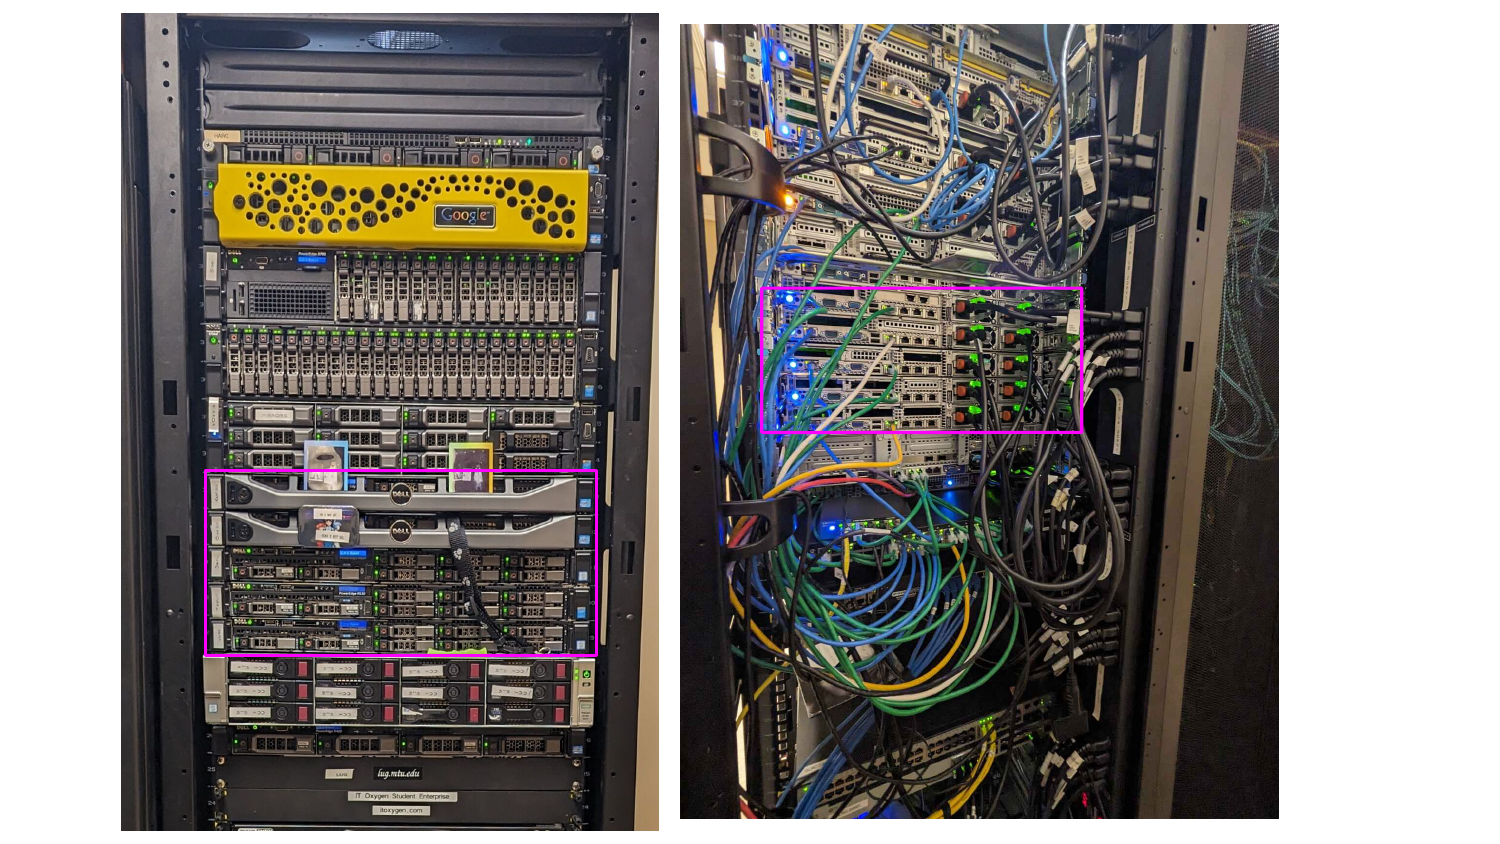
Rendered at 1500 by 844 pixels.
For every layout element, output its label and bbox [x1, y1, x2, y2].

picture [680, 24, 1279, 819]
picture [121, 13, 659, 831]
